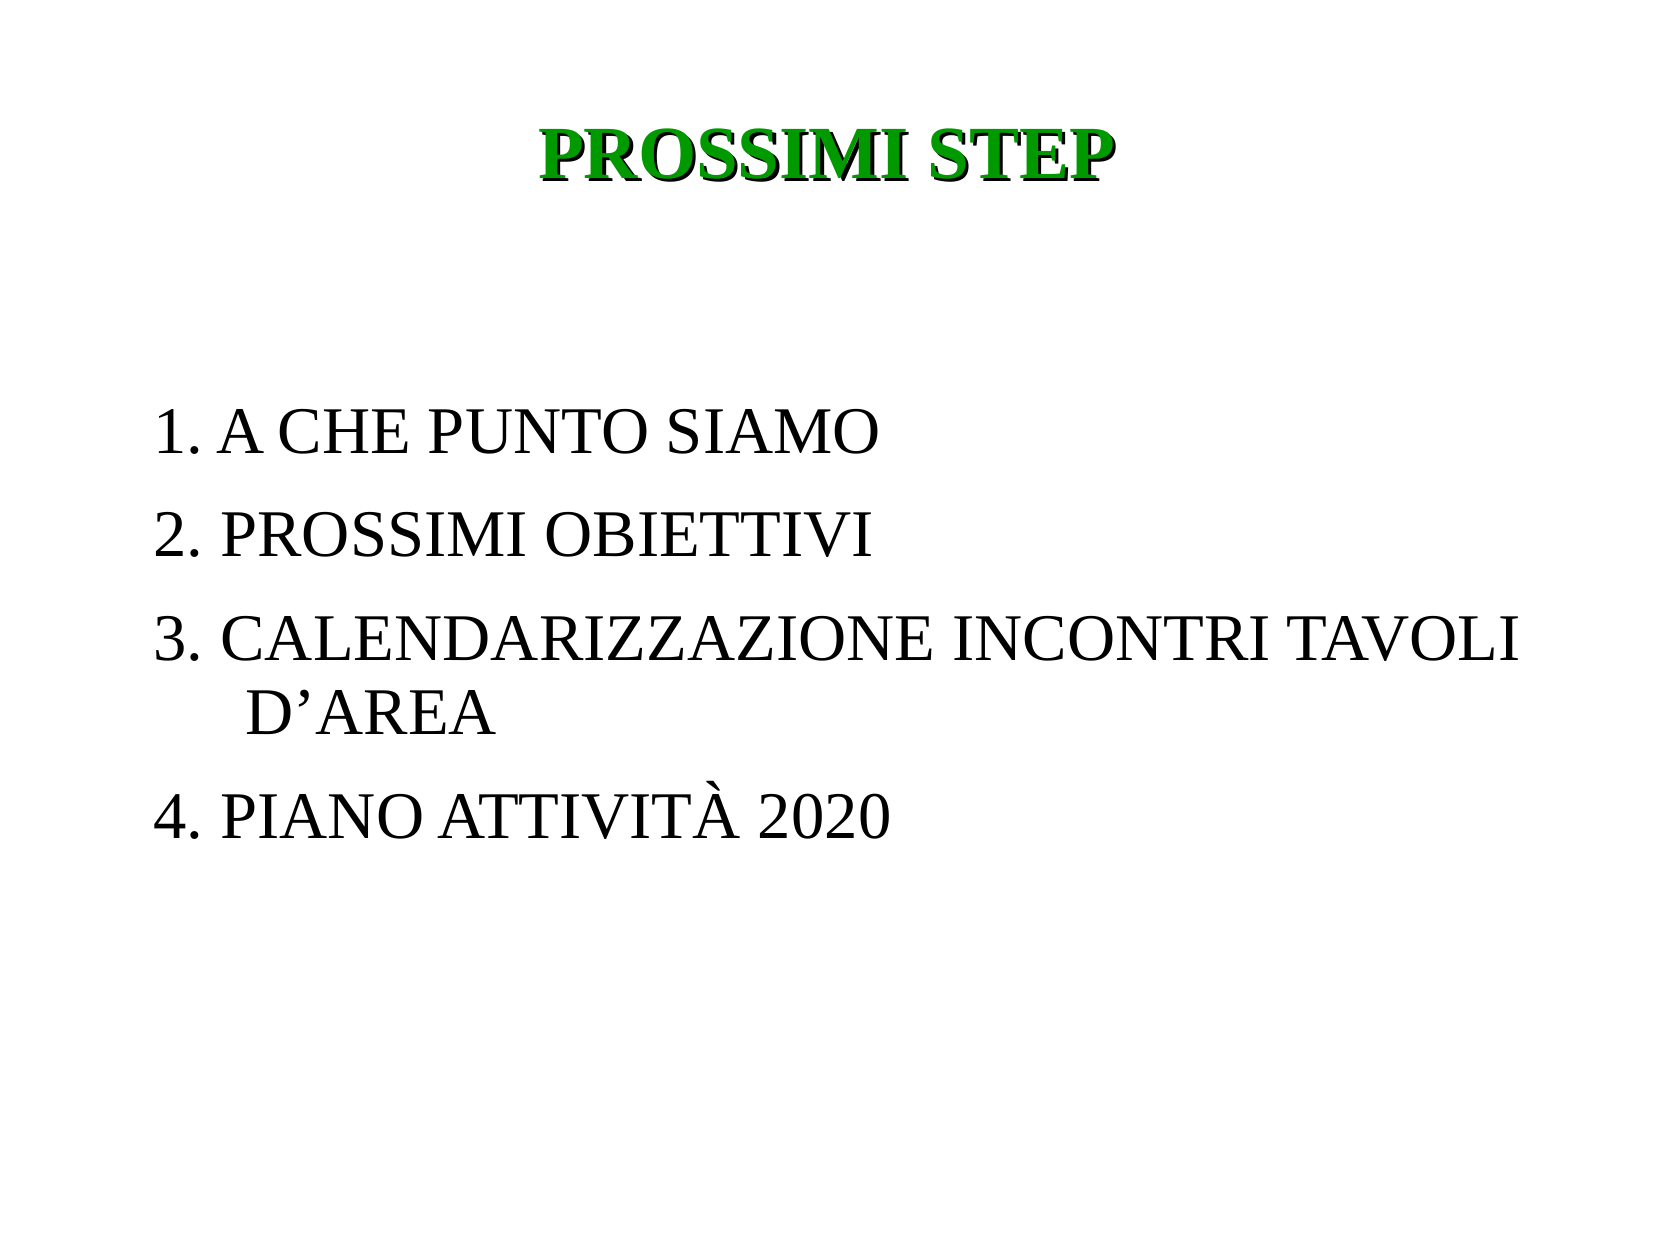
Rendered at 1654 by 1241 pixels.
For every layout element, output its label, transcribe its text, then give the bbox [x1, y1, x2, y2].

title PROSSIMI STEP [82, 49, 1571, 257]
list 1. A CHE PUNTO SIAMO 2. PROSSIMI OBIETTIVI 3. CALENDARIZZAZIONE INCONTRI TAVOLI D’AREA 4. PIANO ATTIVITÀ 2020 [82, 290, 1571, 1010]
